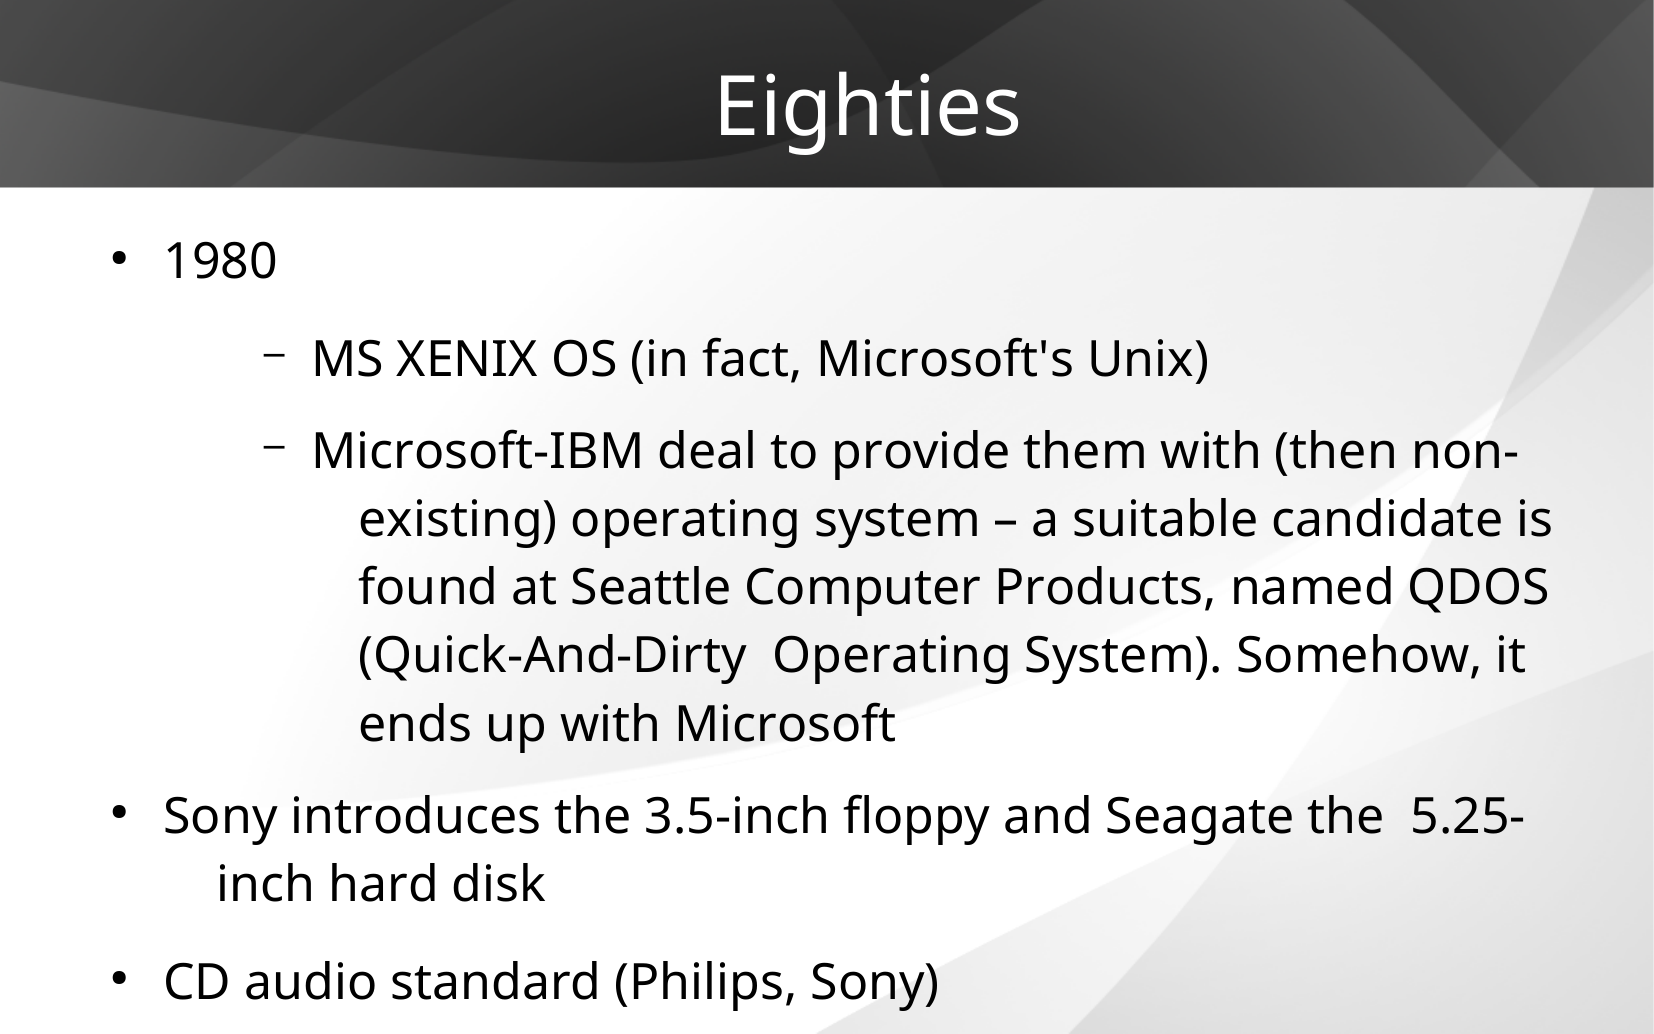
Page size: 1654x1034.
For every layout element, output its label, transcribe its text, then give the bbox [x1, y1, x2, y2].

picture [0, 0, 1654, 1034]
title Eighties [124, 0, 1613, 208]
list 1980 MS XENIX OS (in fact, Microsoft's Unix) Microsoft-IBM deal to provide them with (then non-existing) operating system – a suitable candidate is found at Seattle Computer Products, named QDOS (Quick-And-Dirty Operating System). Somehow, it ends up with Microsoft Sony introduces the 3.5-inch floppy and Seagate the 5.25-inch hard disk CD audio standard (Philips, Sony) [75, 225, 1613, 1013]
